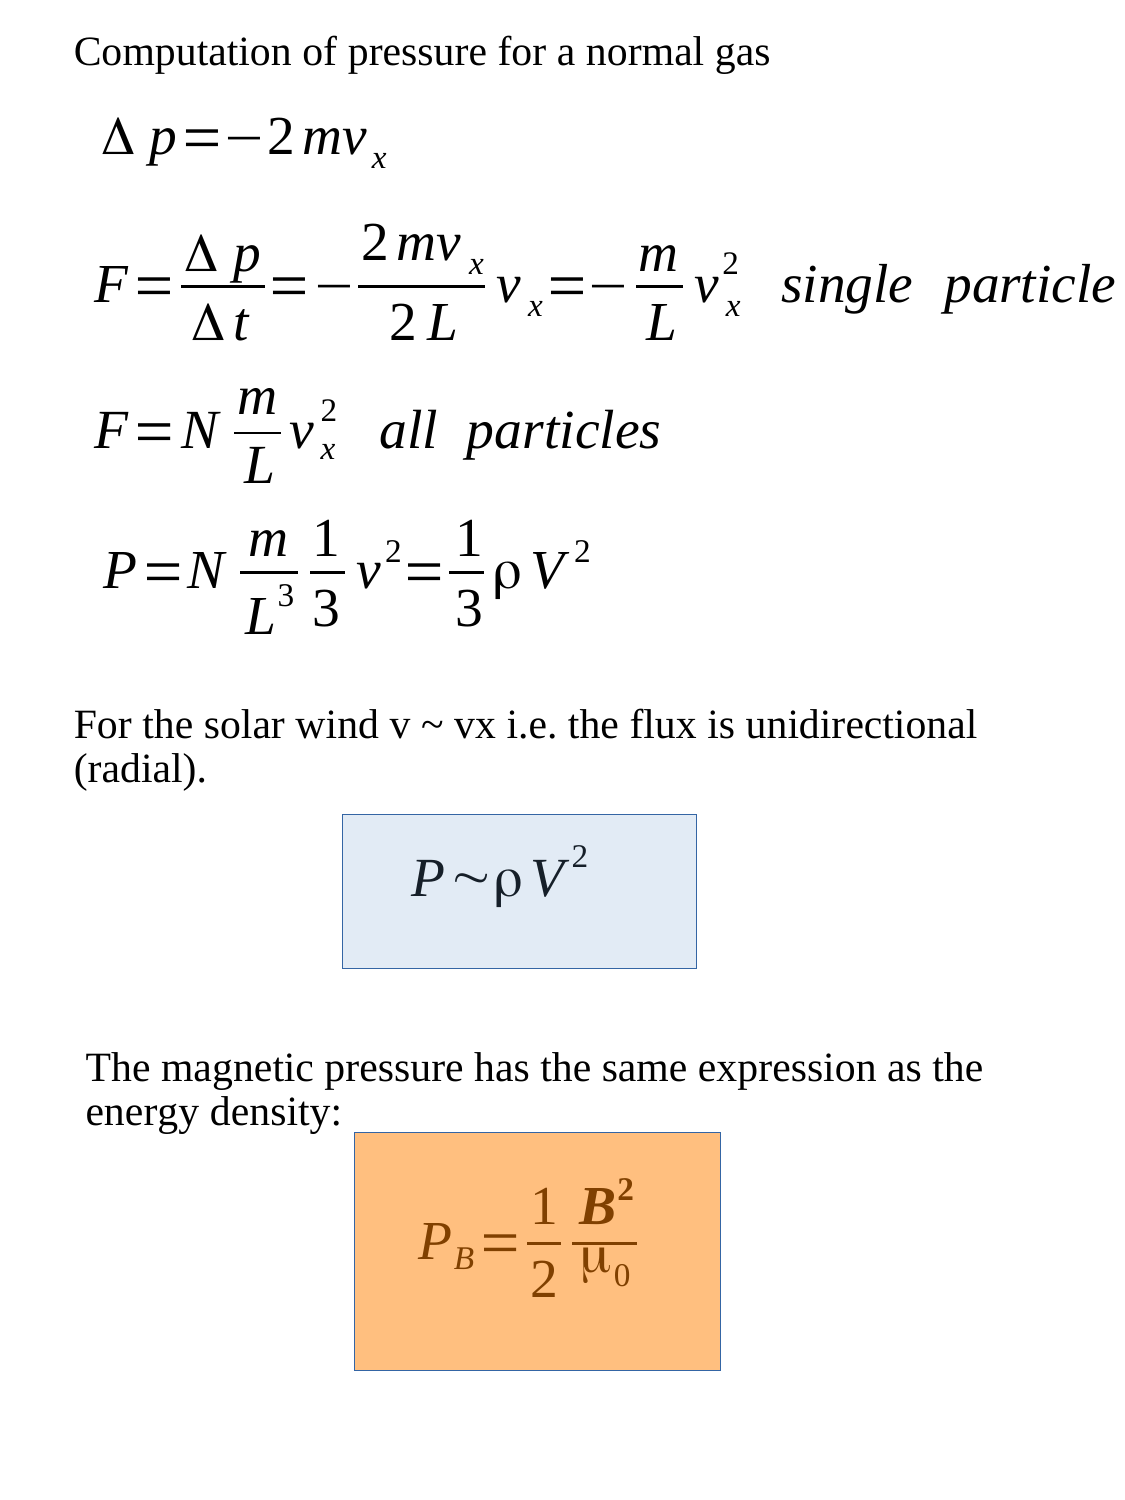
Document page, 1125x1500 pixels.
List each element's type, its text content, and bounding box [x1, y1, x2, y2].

chart [85, 507, 603, 647]
chart [77, 366, 677, 498]
text_box Computation of pressure for a normal gas [59, 22, 969, 83]
text_box [342, 814, 697, 969]
text_box [354, 1132, 721, 1371]
chart [77, 212, 1125, 352]
text_box The magnetic pressure has the same expression as the energy density: [70, 1039, 1016, 1142]
text_box For the solar wind v ~ vx i.e. the flux is unidirectional (radial). [59, 696, 1028, 799]
chart [87, 106, 402, 176]
